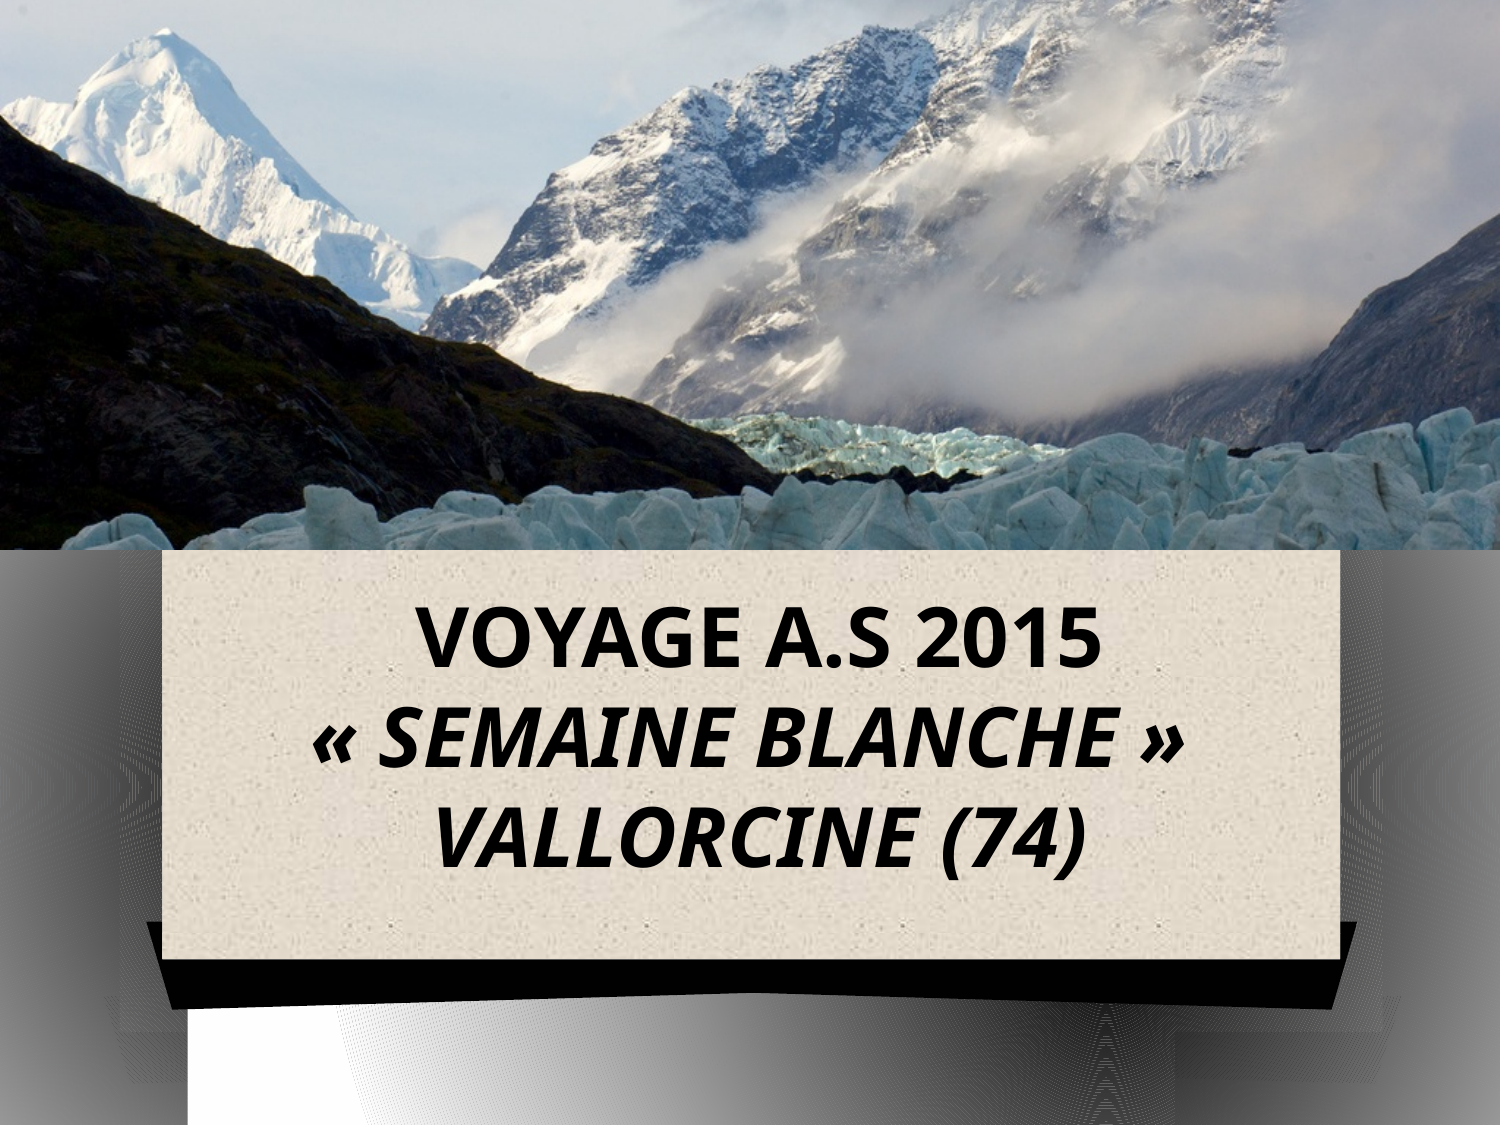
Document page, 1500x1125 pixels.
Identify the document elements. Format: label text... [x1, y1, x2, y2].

picture [0, 0, 1500, 959]
subtitle VOYAGE A.S 2015 « SEMAINE BLANCHE » VALLORCINE (74) [188, 576, 1332, 954]
